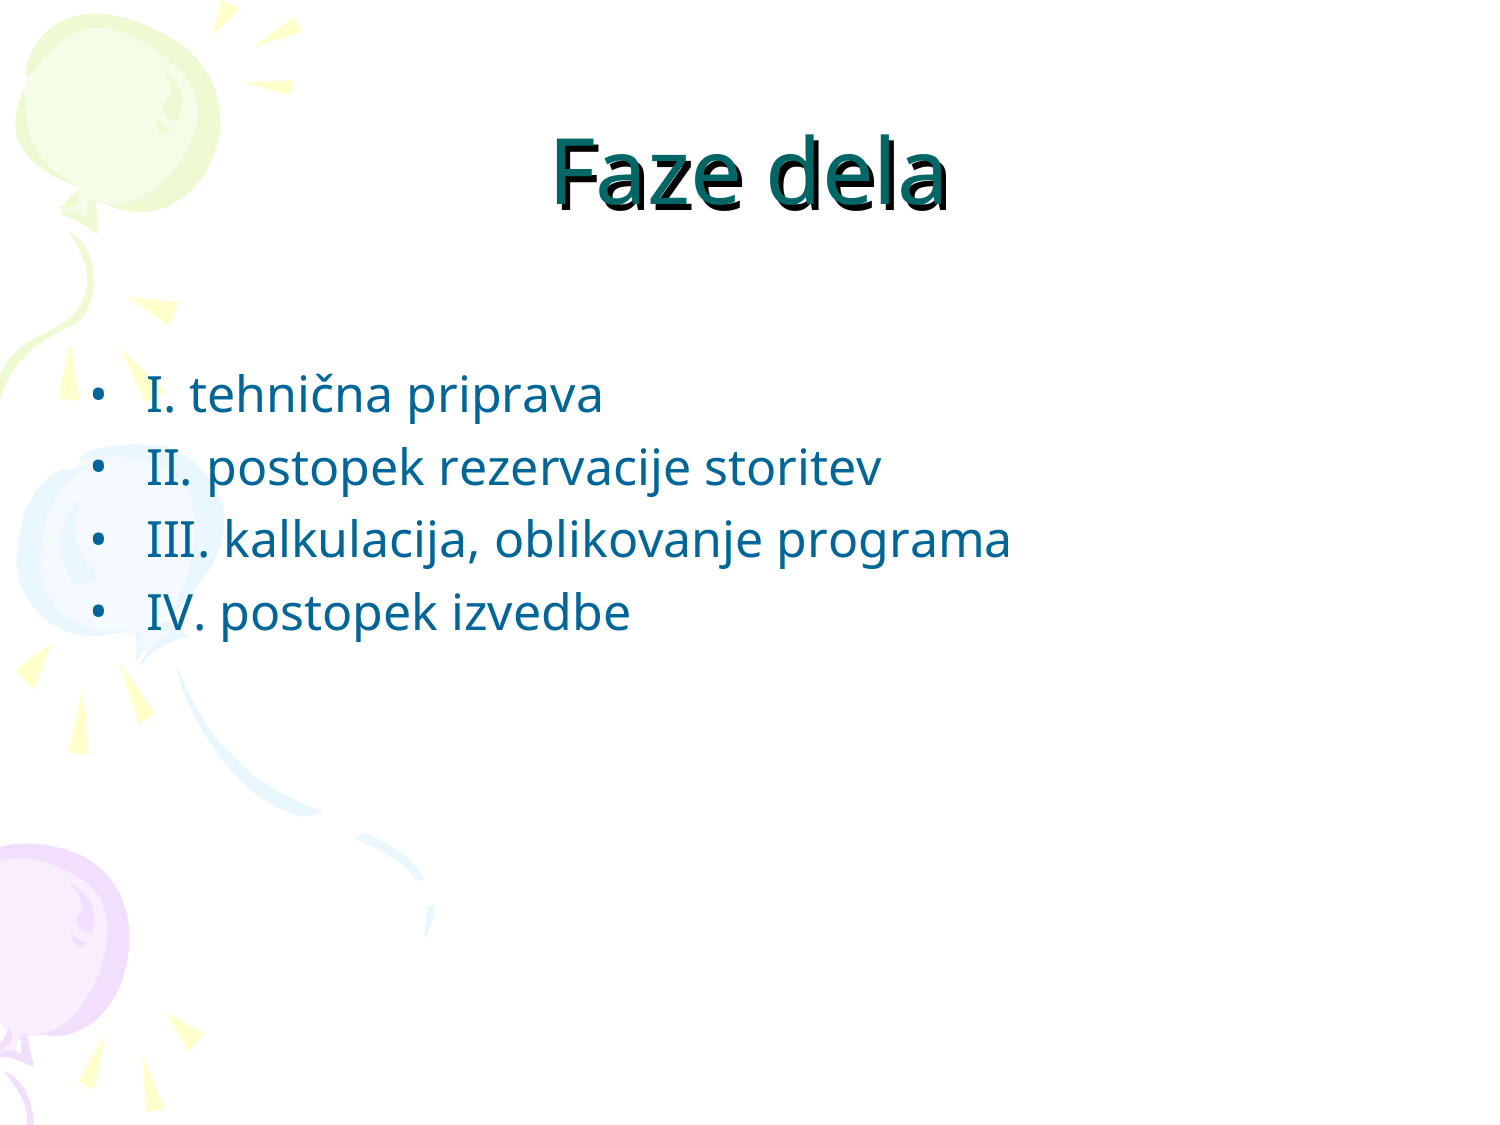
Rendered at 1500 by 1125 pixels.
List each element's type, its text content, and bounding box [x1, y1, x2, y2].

title Faze dela [72, 16, 1426, 233]
list I. tehnična priprava II. postopek rezervacije storitev III. kalkulacija, oblikovanje programa IV. postopek izvedbe [75, 262, 1426, 994]
